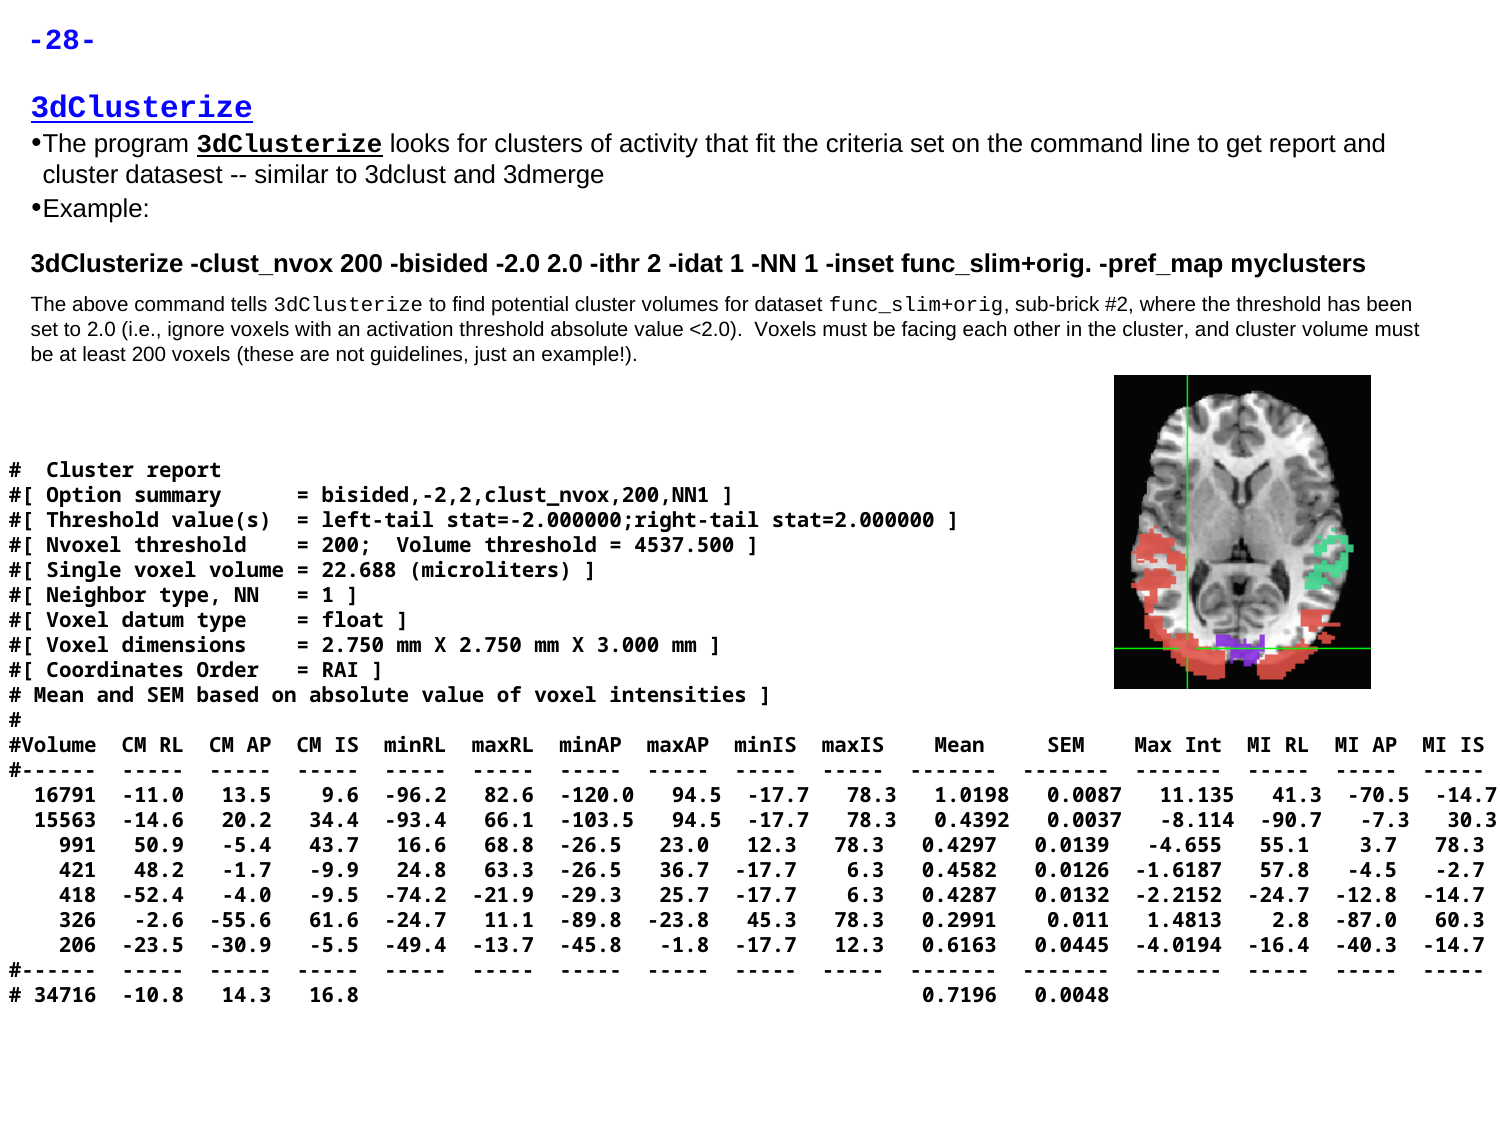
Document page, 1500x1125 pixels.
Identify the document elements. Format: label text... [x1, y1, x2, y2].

picture [1114, 375, 1371, 689]
list 3dClusterize The program 3dClusterize looks for clusters of activity that fit the criteria set on the command line to get report and cluster datasest -- similar to 3dclust and 3dmerge Example: 3dClusterize -clust_nvox 200 -bisided -2.0 2.0 -ithr 2 -idat 1 -NN 1 -inset func_slim+orig. -pref_map myclusters The above command tells 3dClusterize to find potential cluster volumes for dataset func_slim+orig, sub-brick #2, where the threshold has been set to 2.0 (i.e., ignore voxels with an activation threshold absolute value <2.0). Voxels must be facing each other in the cluster, and cluster volume must be at least 200 voxels (these are not guidelines, just an example!). [15, 79, 1441, 389]
text_box # Cluster report #[ Option summary = bisided,-2,2,clust_nvox,200,NN1 ] #[ Threshold value(s) = left-tail stat=-2.000000;right-tail stat=2.000000 ] #[ Nvoxel threshold = 200; Volume threshold = 4537.500 ] #[ Single voxel volume = 22.688 (microliters) ] #[ Neighbor type, NN = 1 ] #[ Voxel datum type = float ] #[ Voxel dimensions = 2.750 mm X 2.750 mm X 3.000 mm ] #[ Coordinates Order = RAI ] # Mean and SEM based on absolute value of voxel intensities ] # #Volume CM RL CM AP CM IS minRL maxRL minAP maxAP minIS maxIS Mean SEM Max Int MI RL MI AP MI IS #------ ----- ----- ----- ----- ----- ----- ----- ----- ----- ------- ------- ------- ----- ----- ----- 16791 -11.0 13.5 9.6 -96.2 82.6 -120.0 94.5 -17.7 78.3 1.0198 0.0087 11.135 41.3 -70.5 -14.7 15563 -14.6 20.2 34.4 -93.4 66.1 -103.5 94.5 -17.7 78.3 0.4392 0.0037 -8.114 -90.7 -7.3 30.3 991 50.9 -5.4 43.7 16.6 68.8 -26.5 23.0 12.3 78.3 0.4297 0.0139 -4.655 55.1 3.7 78.3 421 48.2 -1.7 -9.9 24.8 63.3 -26.5 36.7 -17.7 6.3 0.4582 0.0126 -1.6187 57.8 -4.5 -2.7 418 -52.4 -4.0 -9.5 -74.2 -21.9 -29.3 25.7 -17.7 6.3 0.4287 0.0132 -2.2152 -24.7 -12.8 -14.7 326 -2.6 -55.6 61.6 -24.7 11.1 -89.8 -23.8 45.3 78.3 0.2991 0.011 1.4813 2.8 -87.0 60.3 206 -23.5 -30.9 -5.5 -49.4 -13.7 -45.8 -1.8 -17.7 12.3 0.6163 0.0445 -4.0194 -16.4 -40.3 -14.7 #------ ----- ----- ----- ----- ----- ----- ----- ----- ----- ------- ------- ------- ----- ----- ----- # 34716 -10.8 14.3 16.8 0.7196 0.0048 [0, 449, 1500, 1068]
